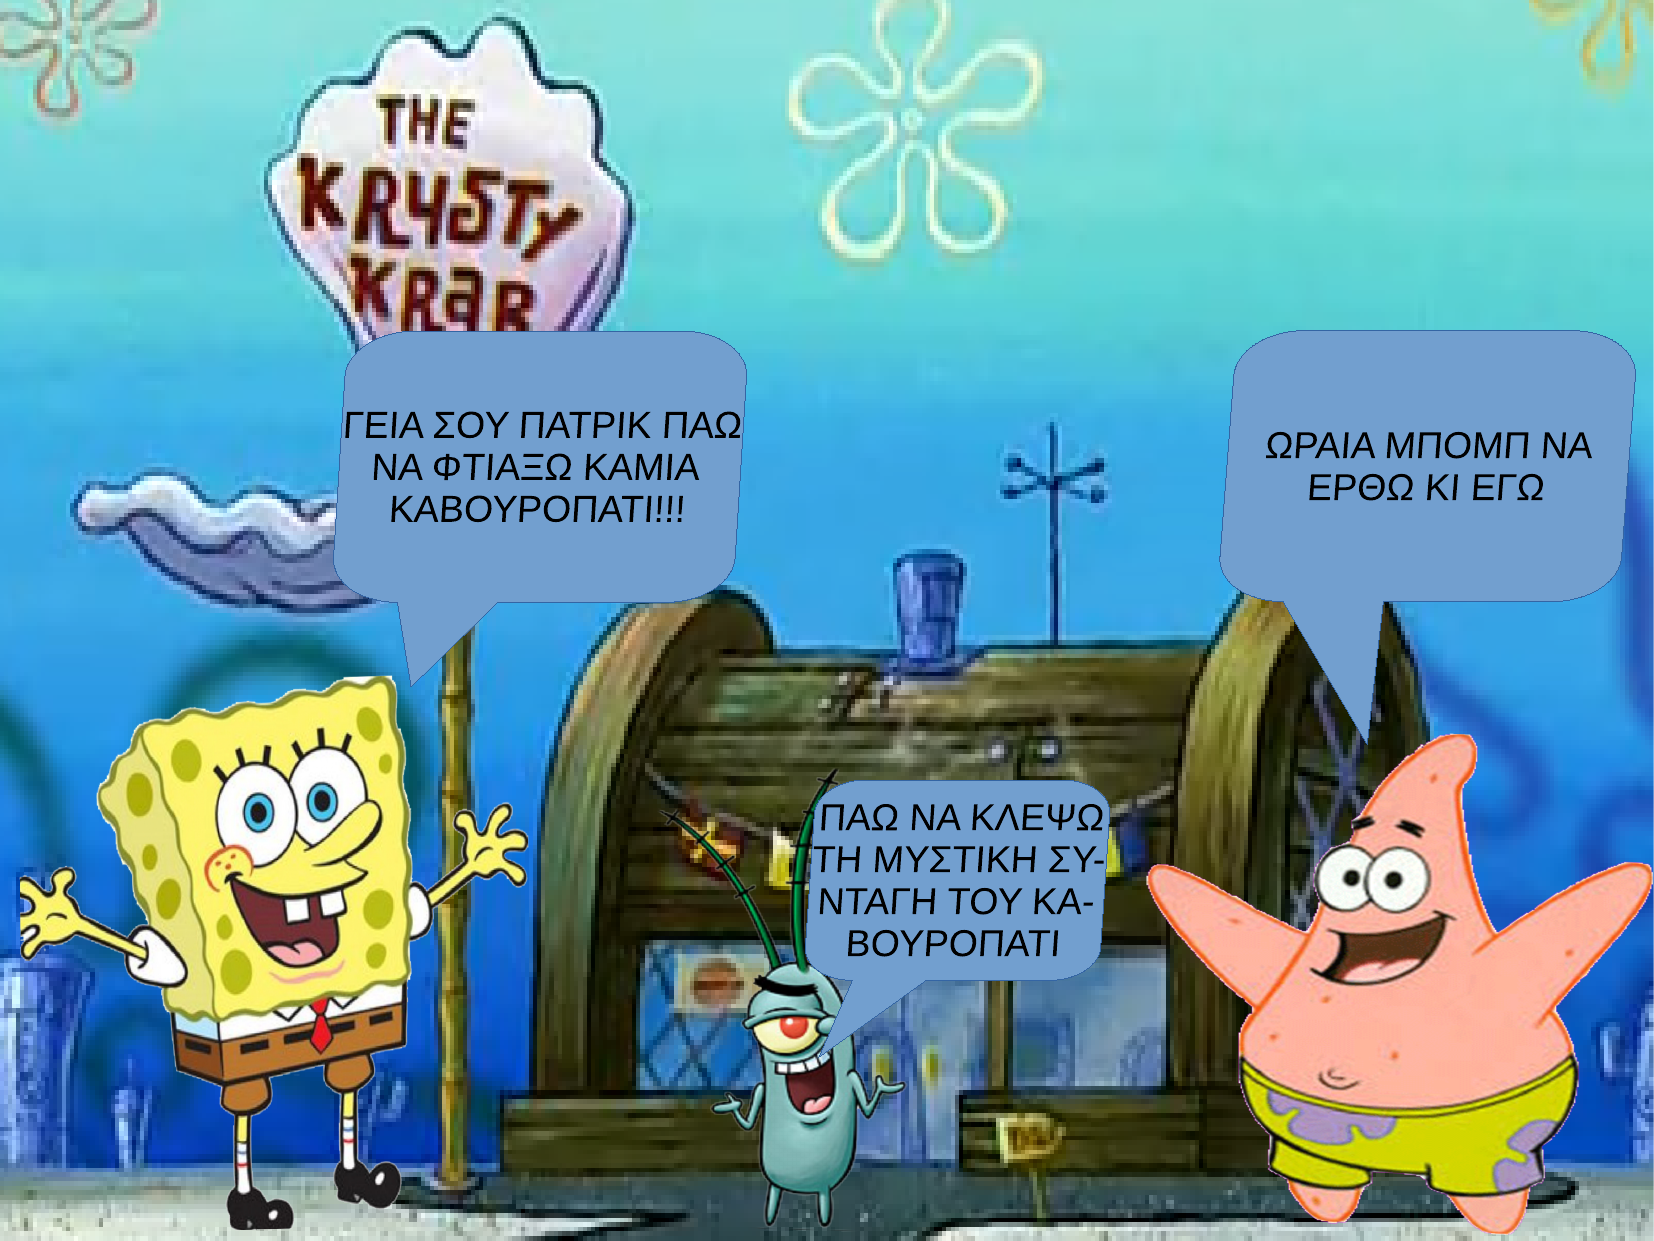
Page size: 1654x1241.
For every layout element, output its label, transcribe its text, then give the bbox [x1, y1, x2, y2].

text_box ΓΕΙΑ ΣΟΥ ΠΑΤΡΙΚ ΠΑΩ ΝΑ ΦΤΙΑΞΩ ΚΑΜΙΑ ΚΑΒΟΥΡΟΠΑΤΙ!!! [333, 331, 747, 687]
text_box ΩΡΑΙΑ ΜΠΟΜΠ ΝΑ ΕΡΘΩ ΚΙ ΕΓΩ [1219, 330, 1636, 745]
picture [0, 0, 1654, 1241]
text_box ΠΑΩ ΝΑ ΚΛΕΨΩ ΤΗ ΜΥΣΤΙΚΗ ΣΥ- ΝΤΑΓΗ ΤΟΥ ΚΑ- ΒΟΥΡΟΠΑΤΙ [805, 780, 1110, 1058]
